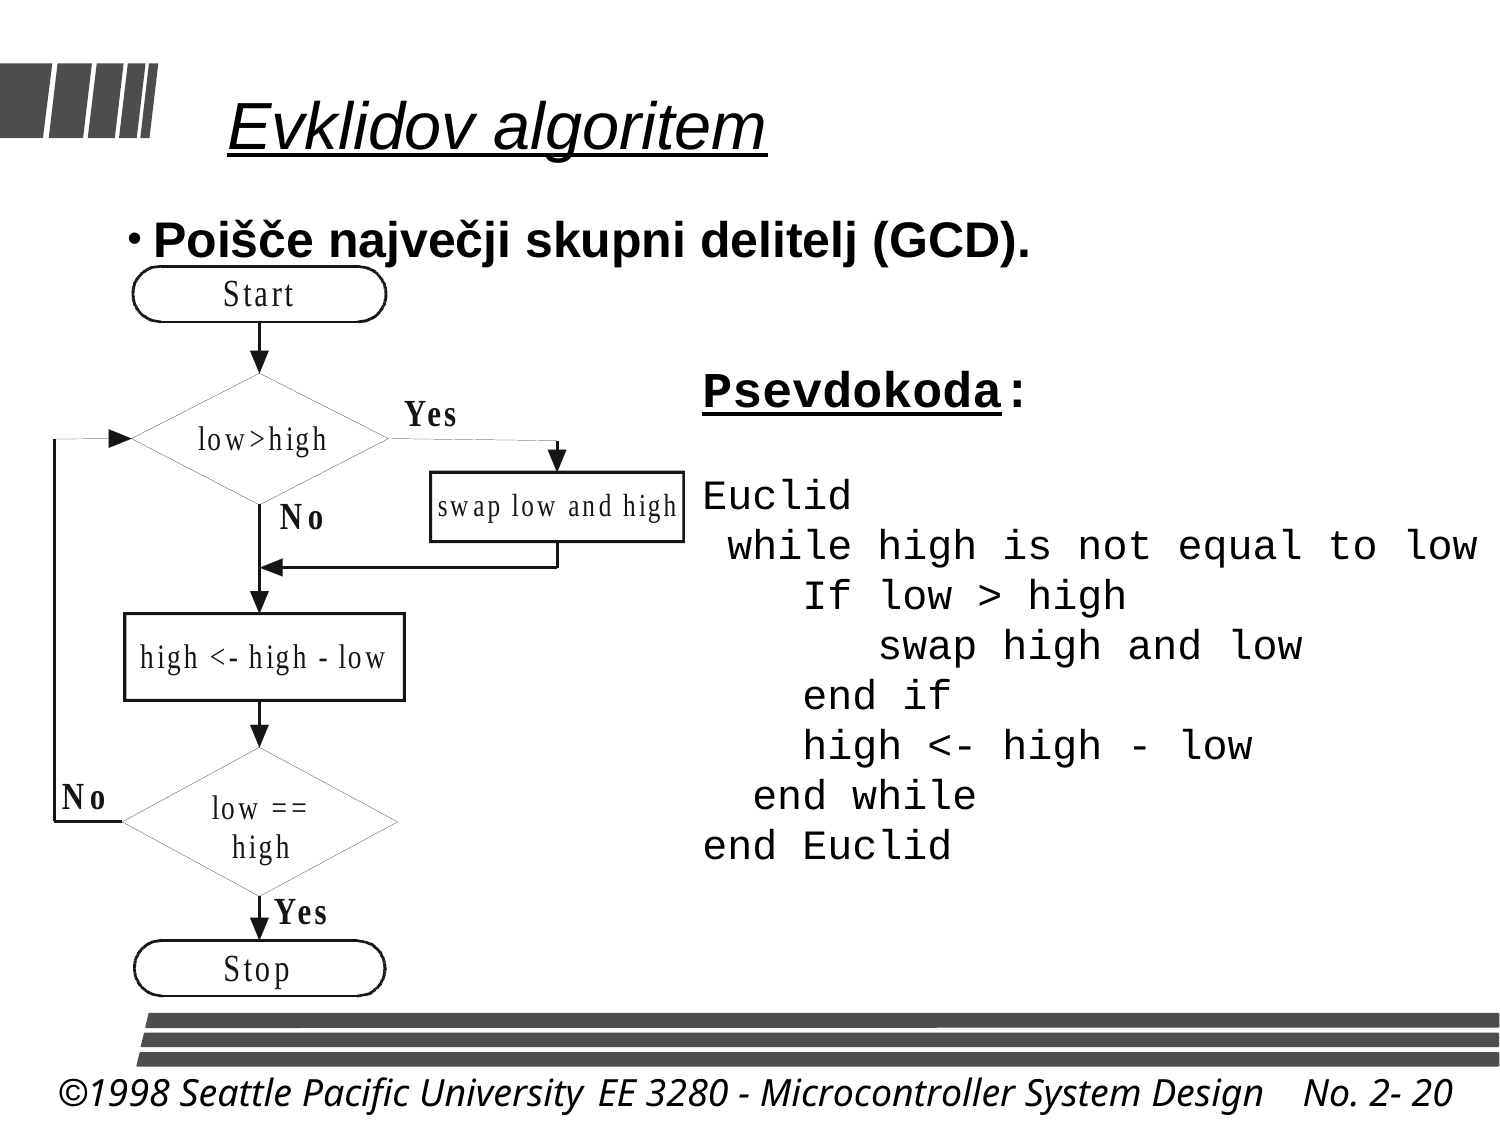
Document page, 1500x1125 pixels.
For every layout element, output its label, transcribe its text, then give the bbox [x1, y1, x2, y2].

text_box Evklidov algoritem [212, 74, 1375, 171]
text_box Psevdokoda: Euclid while high is not equal to low If low > high swap high and low end if high <- high - low end while end Euclid [688, 350, 1500, 876]
chart [50, 262, 688, 1000]
text_box Poišče največji skupni delitelj (GCD). [112, 199, 1151, 276]
